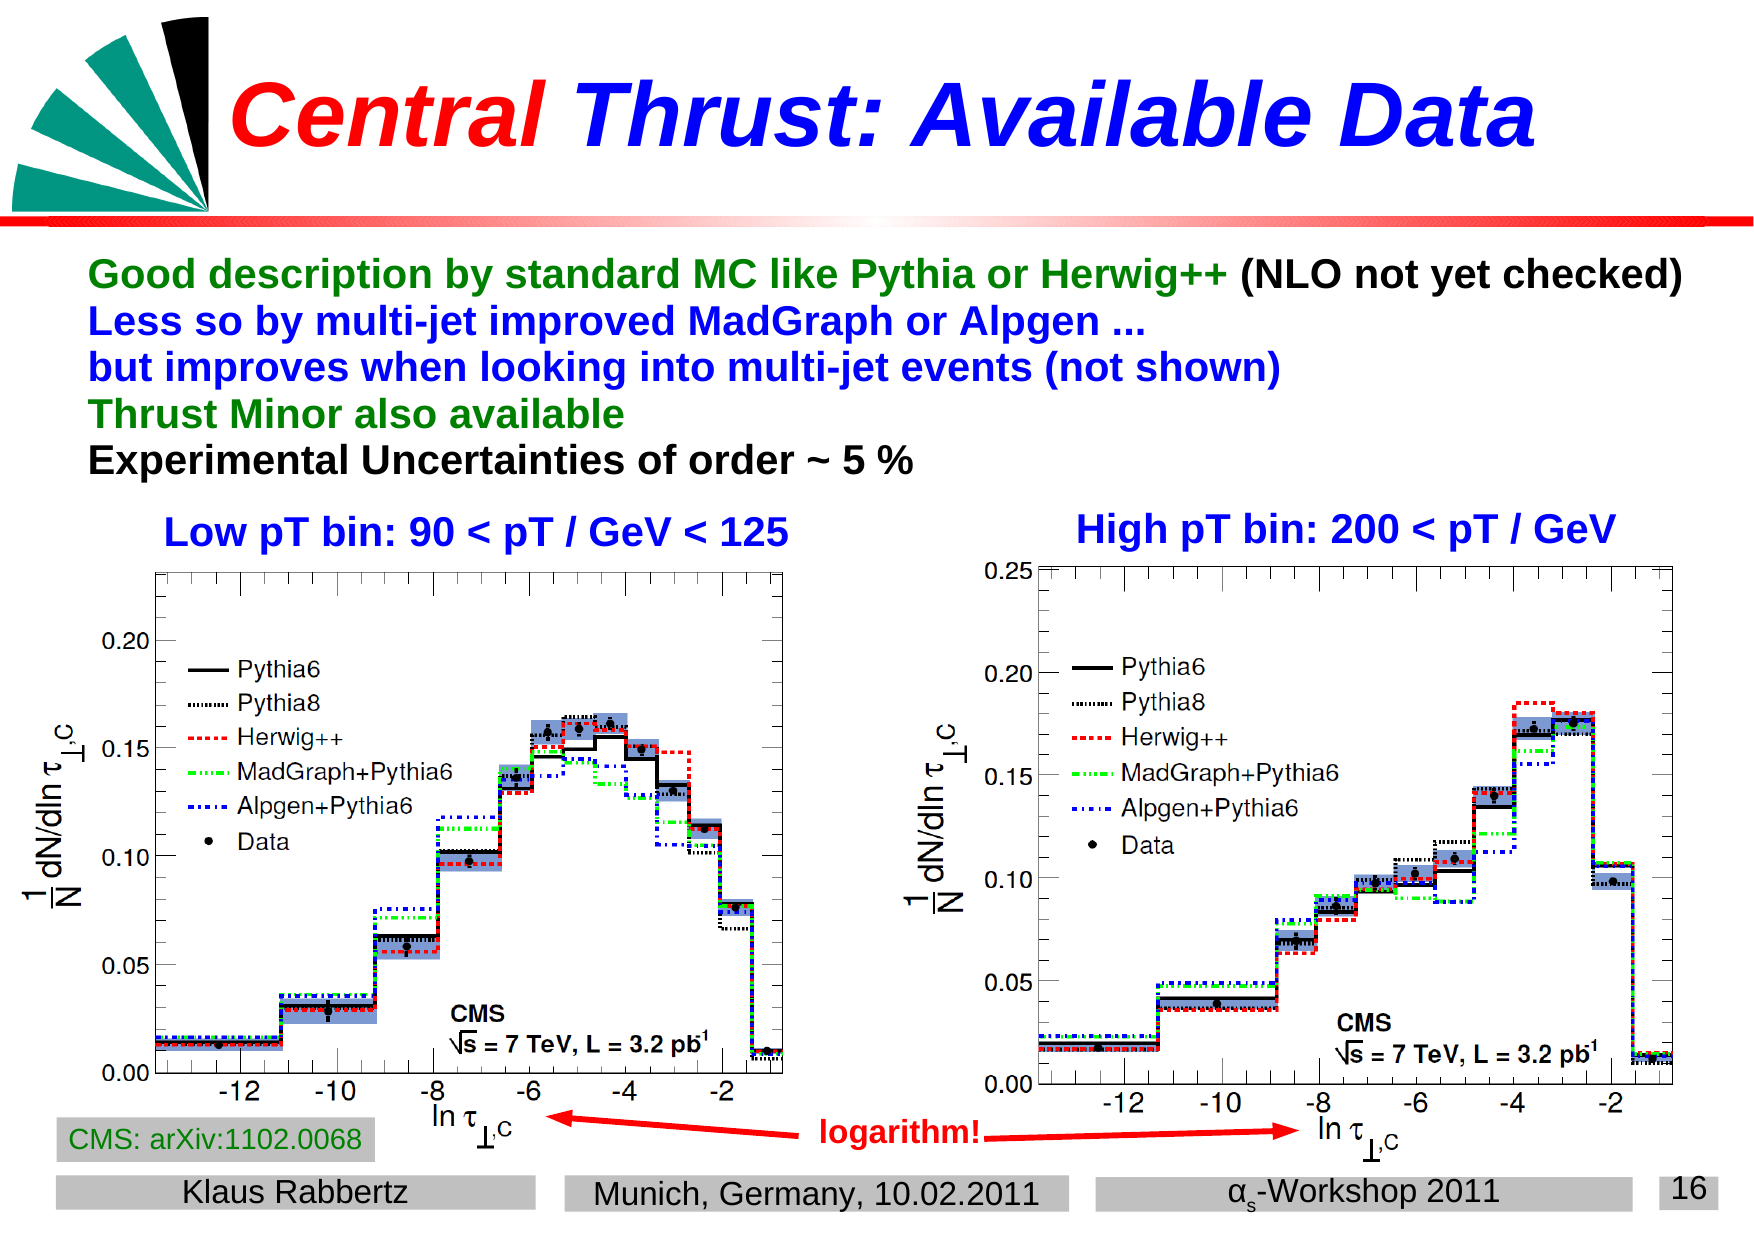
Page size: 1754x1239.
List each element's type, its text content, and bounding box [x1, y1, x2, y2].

picture [895, 559, 1680, 1167]
text_box High pT bin: 200 < pT / GeV [1064, 499, 1629, 559]
picture [18, 567, 791, 1151]
title Central Thrust: Available Data [220, 22, 1547, 207]
text_box Good description by standard MC like Pythia or Herwig++ (NLO not yet checked) Less so by multi-jet improved MadGraph or Alpgen ... but improves when looking into multi-jet events (not shown) Thrust Minor also available Experimental Uncertainties of order ~ 5 % [75, 245, 1696, 490]
text_box CMS: arXiv:1102.0068 [56, 1117, 375, 1162]
picture [12, 17, 209, 214]
text_box Low pT bin: 90 < pT / GeV < 125 [151, 502, 802, 561]
text_box logarithm! [807, 1107, 993, 1157]
